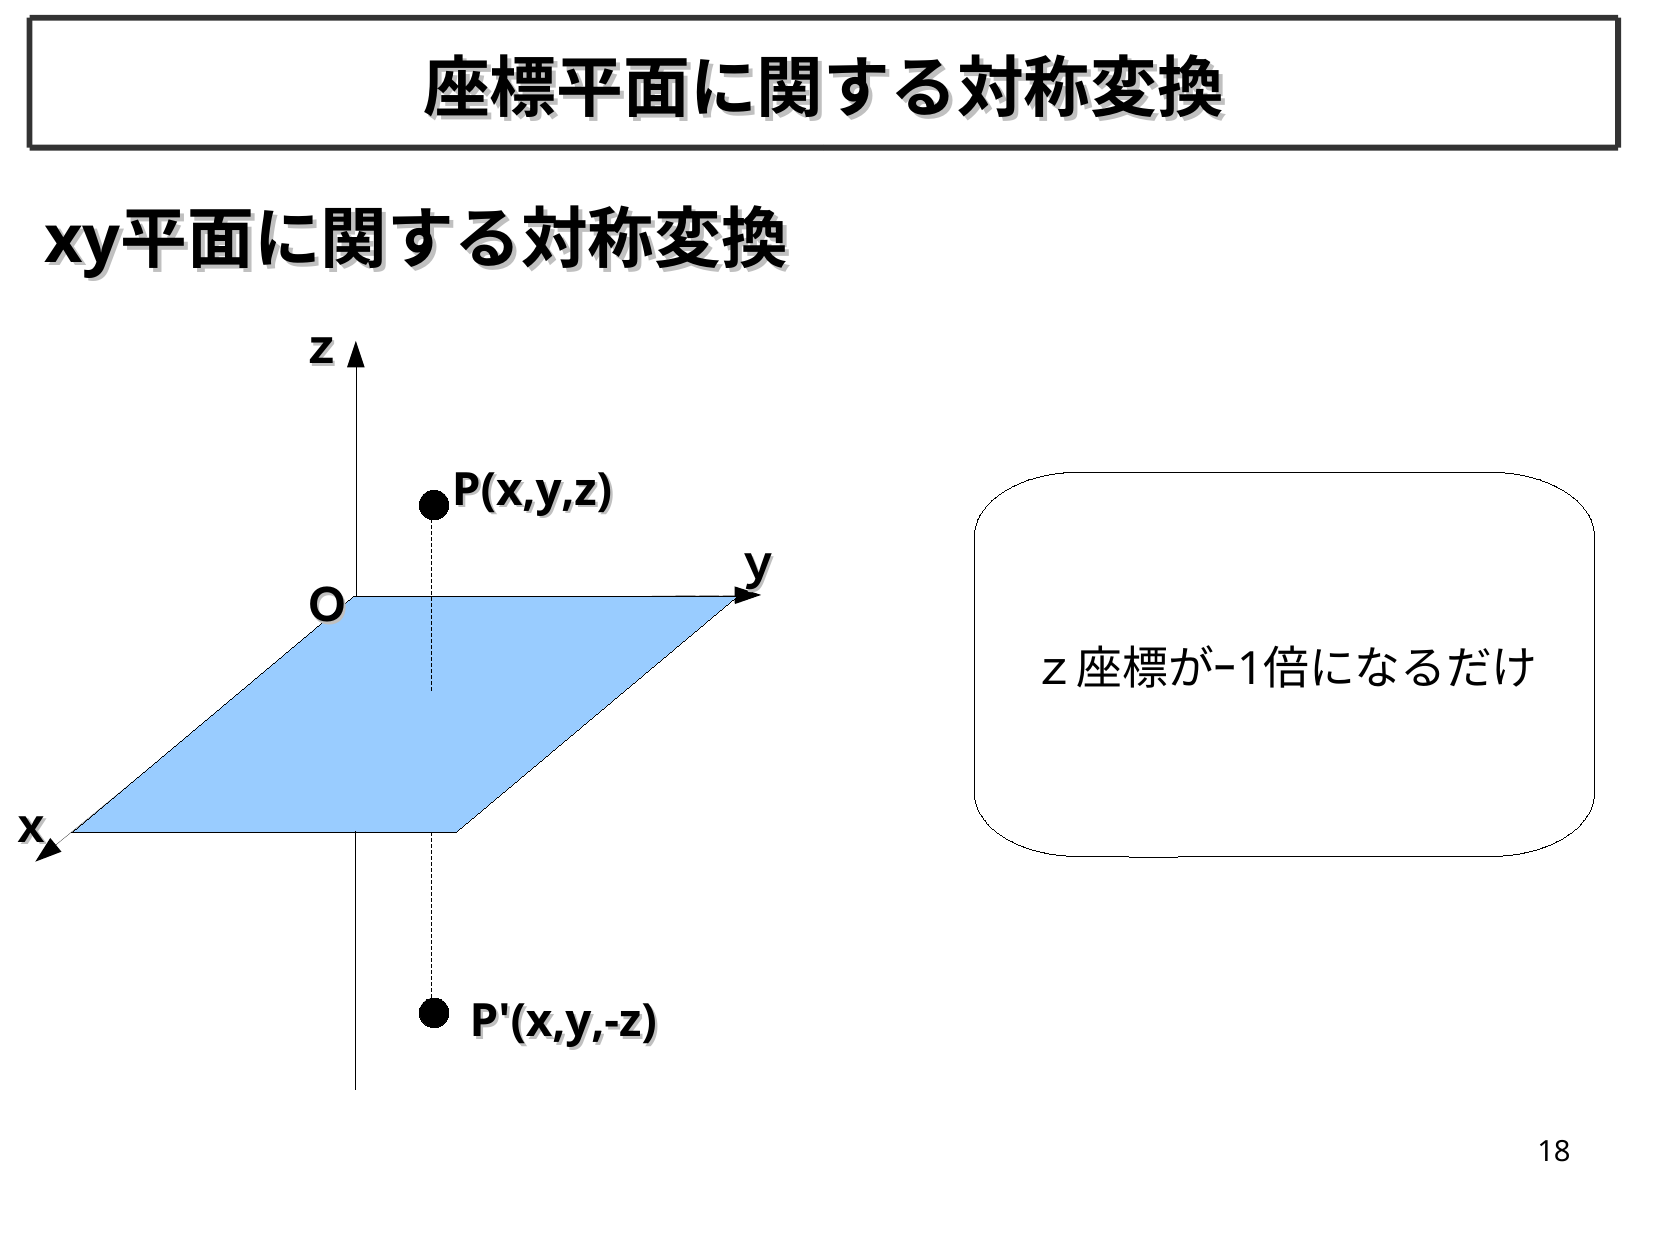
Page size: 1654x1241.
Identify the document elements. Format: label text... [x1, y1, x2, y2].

text_box [419, 490, 437, 520]
text_box ｘ [0, 781, 89, 886]
text_box ｚ [283, 303, 378, 408]
text_box ｚ座標がｰ1倍になるだけ [974, 472, 1595, 858]
text_box [419, 998, 449, 1028]
text_box [89, 596, 720, 833]
text_box P(x,y,z) [437, 448, 674, 536]
text_box 座標平面に関する対称変換 [29, 17, 1619, 148]
text_box P'(x,y,-z) [454, 980, 739, 1067]
text_box xy平面に関する対称変換 [29, 177, 945, 266]
text_box ｙ [720, 519, 815, 624]
text_box Ｏ [289, 561, 384, 666]
